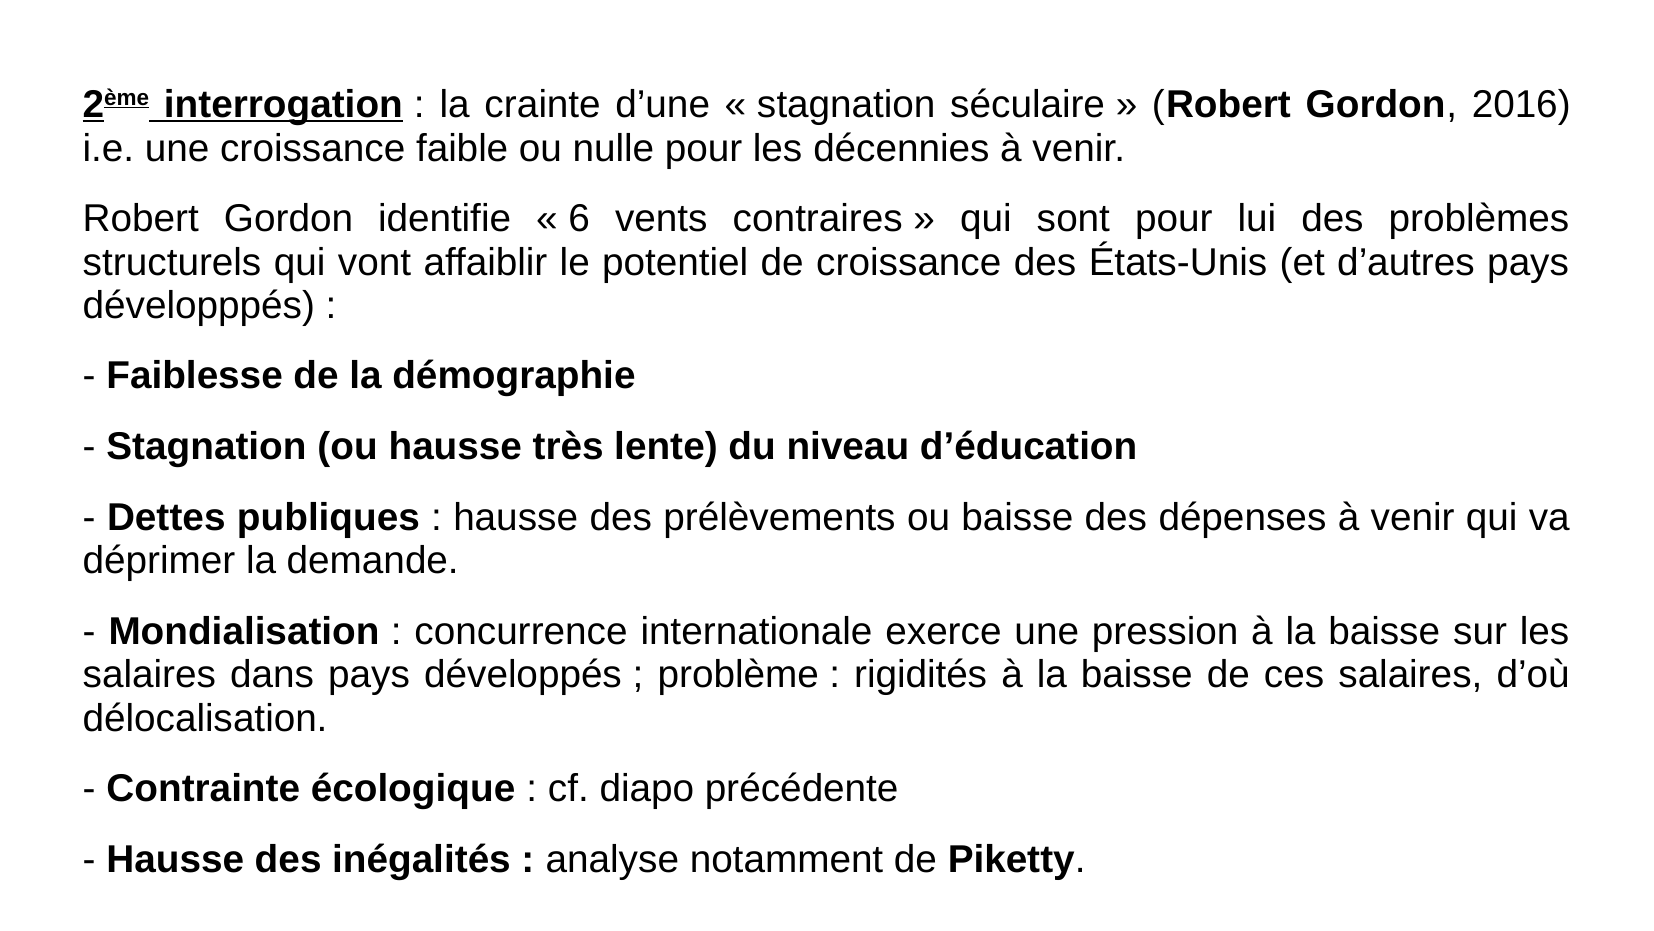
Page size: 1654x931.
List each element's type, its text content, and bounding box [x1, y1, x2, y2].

list 2ème interrogation : la crainte d’une « stagnation séculaire » (Robert Gordon, 2016) i.e. une croissance faible ou nulle pour les décennies à venir. Robert Gordon identifie « 6 vents contraires » qui sont pour lui des problèmes structurels qui vont affaiblir le potentiel de croissance des États-Unis (et d’autres pays développpés) : - Faiblesse de la démographie - Stagnation (ou hausse très lente) du niveau d’éducation - Dettes publiques : hausse des prélèvements ou baisse des dépenses à venir qui va déprimer la demande. - Mondialisation : concurrence internationale exerce une pression à la baisse sur les salaires dans pays développés ; problème : rigidités à la baisse de ces salaires, d’où délocalisation. - Contrainte écologique : cf. diapo précédente - Hausse des inégalités : analyse notamment de Piketty. [82, 82, 1571, 886]
